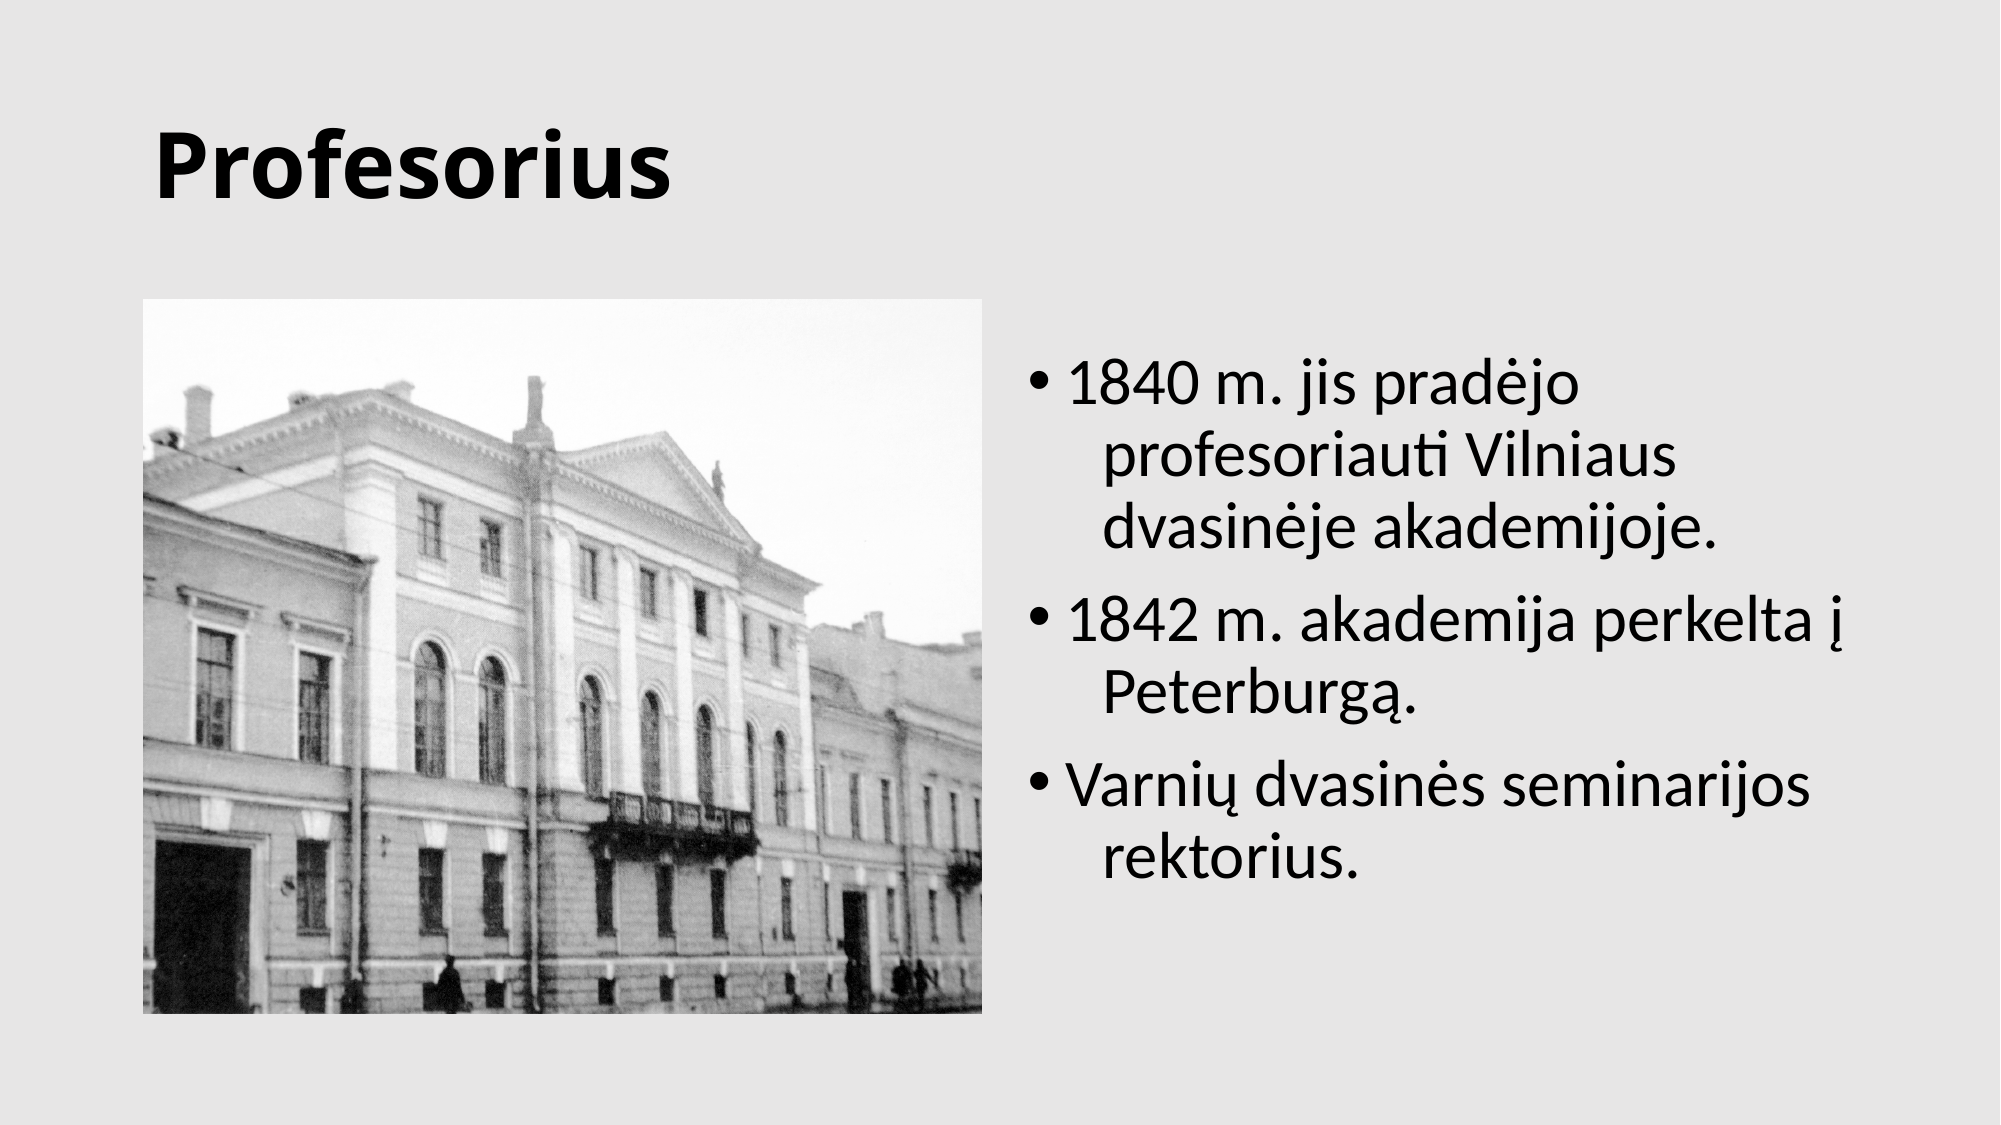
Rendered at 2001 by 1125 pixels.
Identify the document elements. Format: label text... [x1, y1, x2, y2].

title Profesorius [137, 59, 1863, 278]
picture [143, 299, 982, 1014]
list 1840 m. jis pradėjo profesoriauti Vilniaus dvasinėje akademijoje. 1842 m. akademija perkelta į Peterburgą. Varnių dvasinės seminarijos rektorius. [1012, 339, 1863, 1014]
